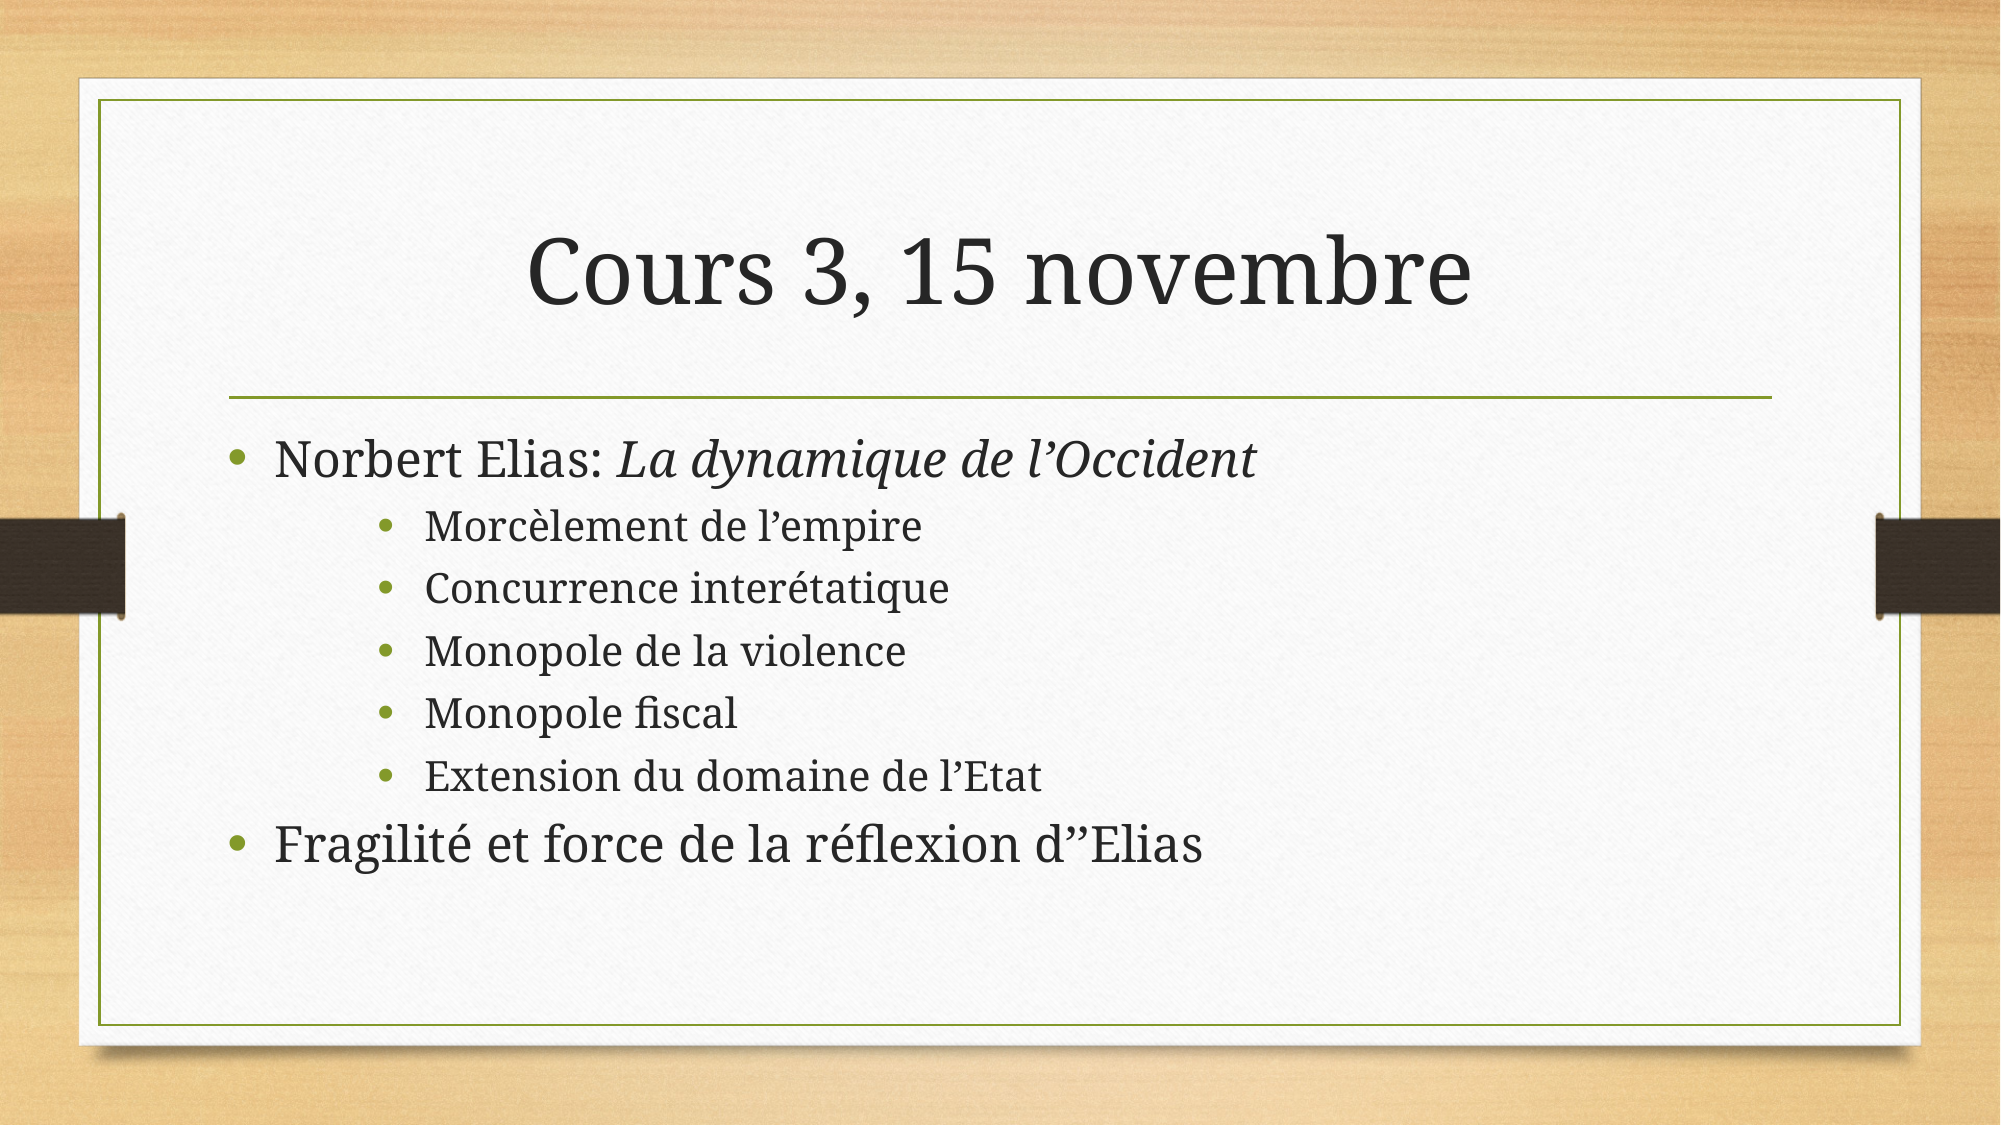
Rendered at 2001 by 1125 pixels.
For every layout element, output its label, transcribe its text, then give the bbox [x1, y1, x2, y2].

list Norbert Elias: La dynamique de l’Occident Morcèlement de l’empire Concurrence interétatique Monopole de la violence Monopole fiscal Extension du domaine de l’Etat Fragilité et force de la réflexion d’’Elias [212, 419, 1788, 964]
title Cours 3, 15 novembre [212, 161, 1788, 376]
